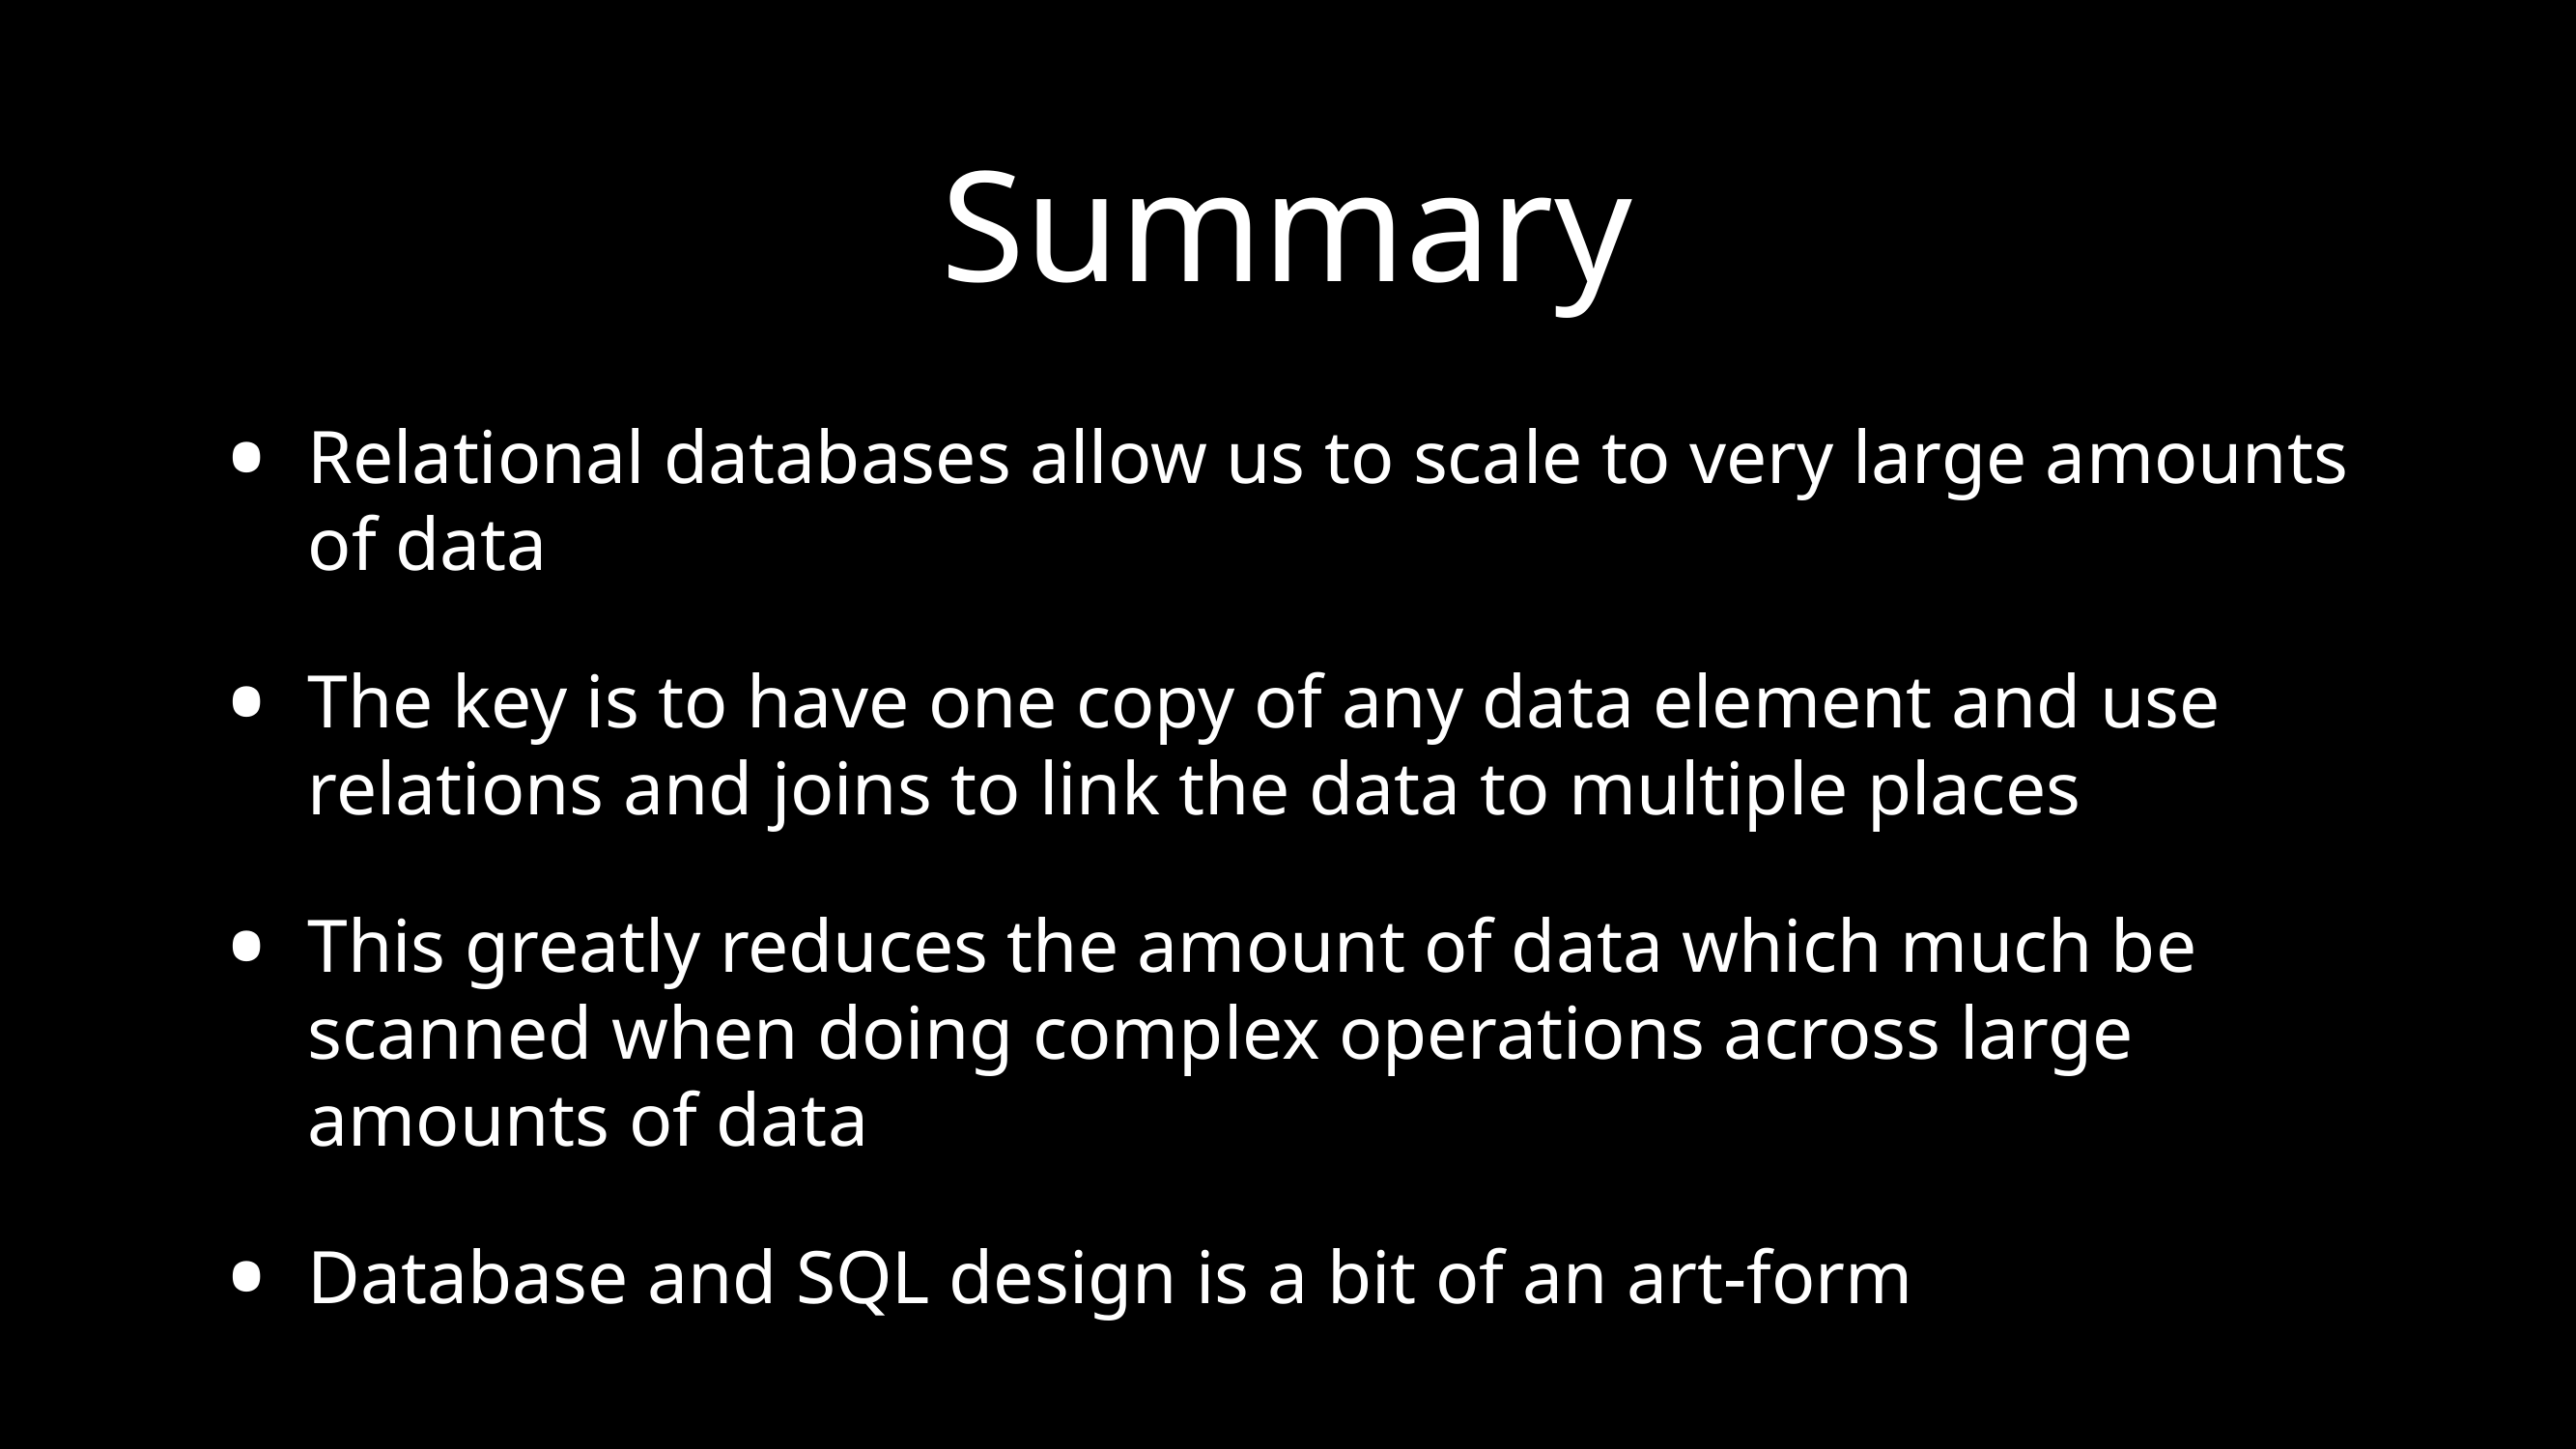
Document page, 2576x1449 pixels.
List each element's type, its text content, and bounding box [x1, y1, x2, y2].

list Relational databases allow us to scale to very large amounts of data The key is to have one copy of any data element and use relations and joins to link the data to multiple places This greatly reduces the amount of data which much be scanned when doing complex operations across large amounts of data Database and SQL design is a bit of an art-form [183, 412, 2392, 1317]
title Summary [183, 38, 2392, 403]
